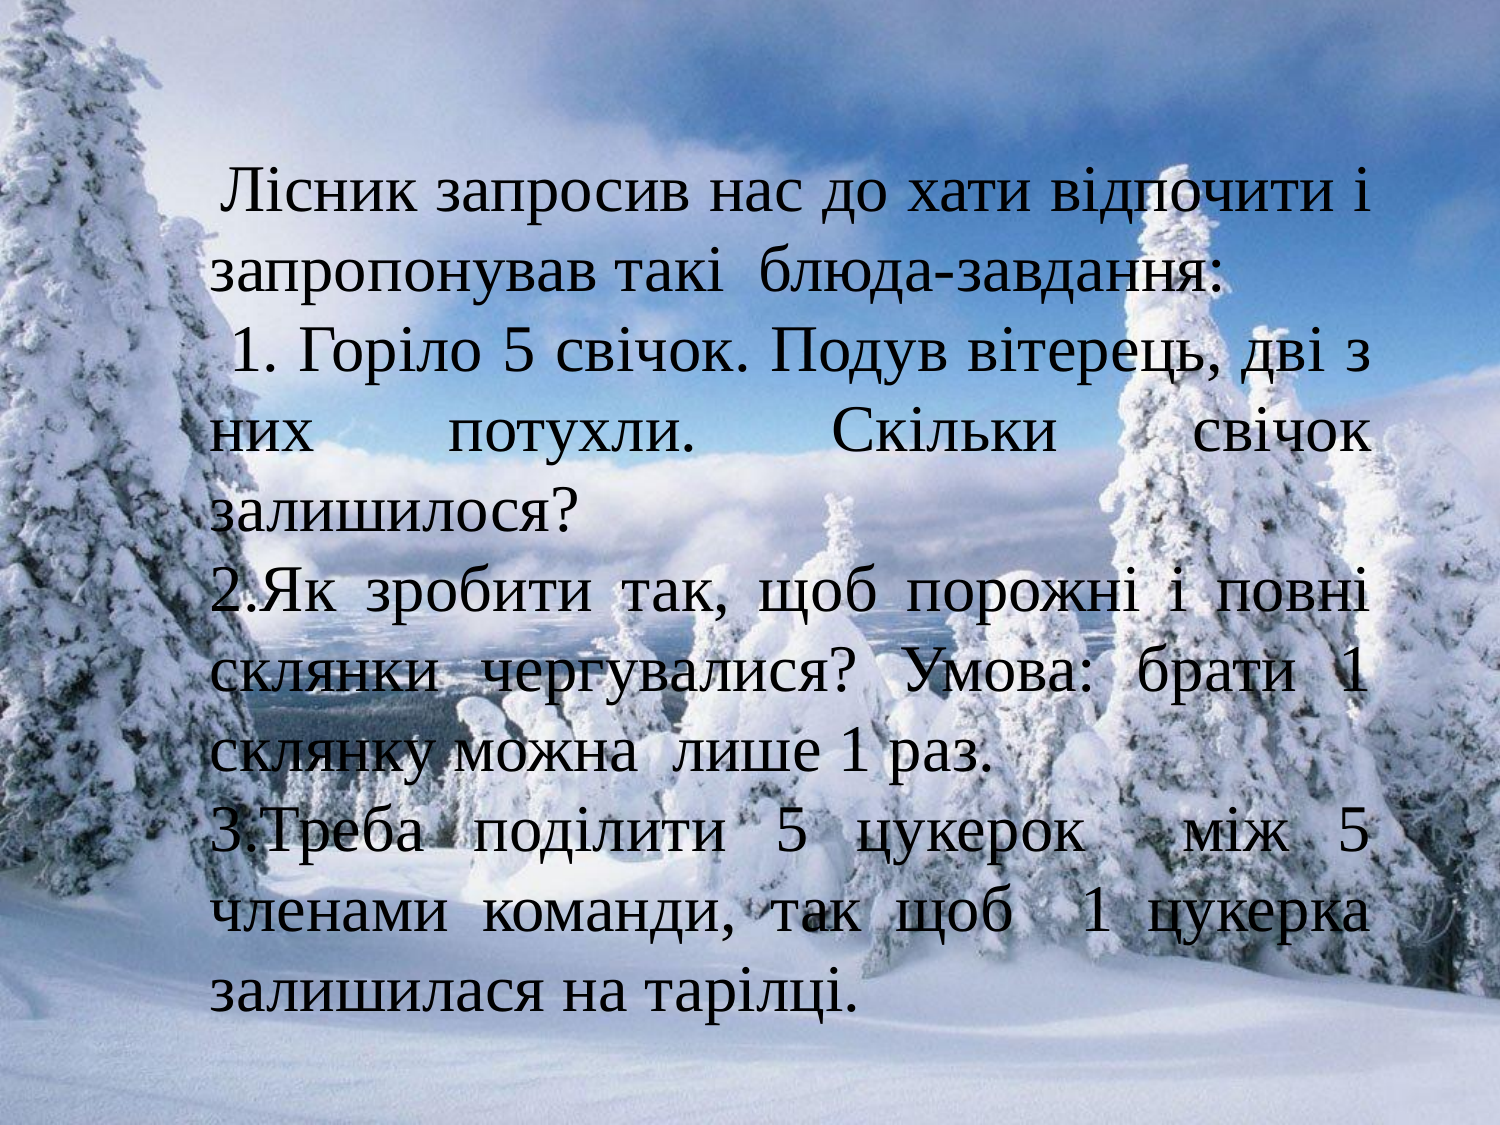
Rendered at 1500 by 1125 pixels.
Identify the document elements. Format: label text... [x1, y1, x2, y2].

text_box Лісник запросив нас до хати відпочити і запропонував такі блюда-завдання: 1. Горіло 5 свічок. Подув вітерець, дві з них потухли. Скільки свічок залишилося? 2.Як зробити так, щоб порожні і повні склянки чергувалися? Умова: брати 1 склянку можна лише 1 раз. 3.Треба поділити 5 цукерок між 5 членами команди, так щоб 1 цукерка залишилася на тарілці. [195, 137, 1388, 1032]
